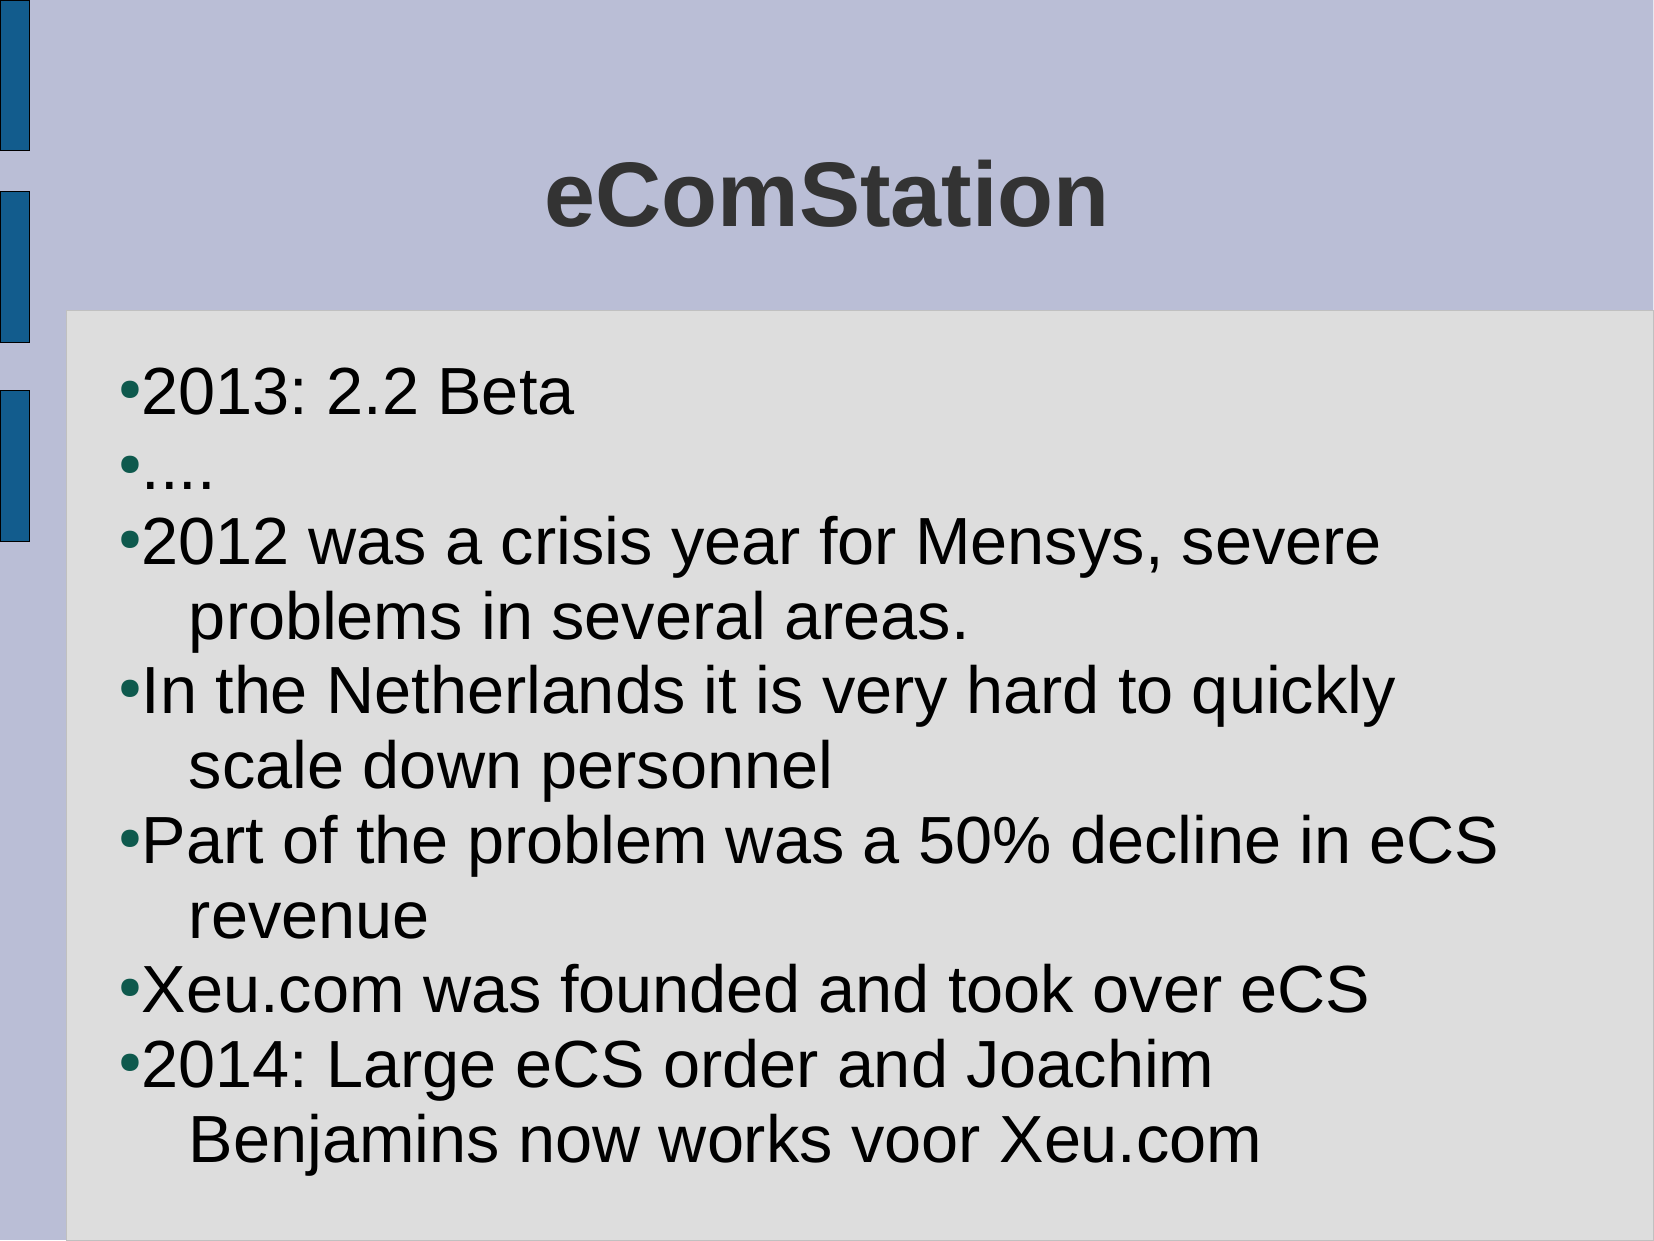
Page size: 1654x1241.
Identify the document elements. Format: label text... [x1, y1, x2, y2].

title eComStation [121, 98, 1534, 291]
list 2013: 2.2 Beta .... 2012 was a crisis year for Mensys, severe problems in several areas. In the Netherlands it is very hard to quickly scale down personnel Part of the problem was a 50% decline in eCS revenue Xeu.com was founded and took over eCS 2014: Large eCS order and Joachim Benjamins now works voor Xeu.com [118, 354, 1531, 1166]
